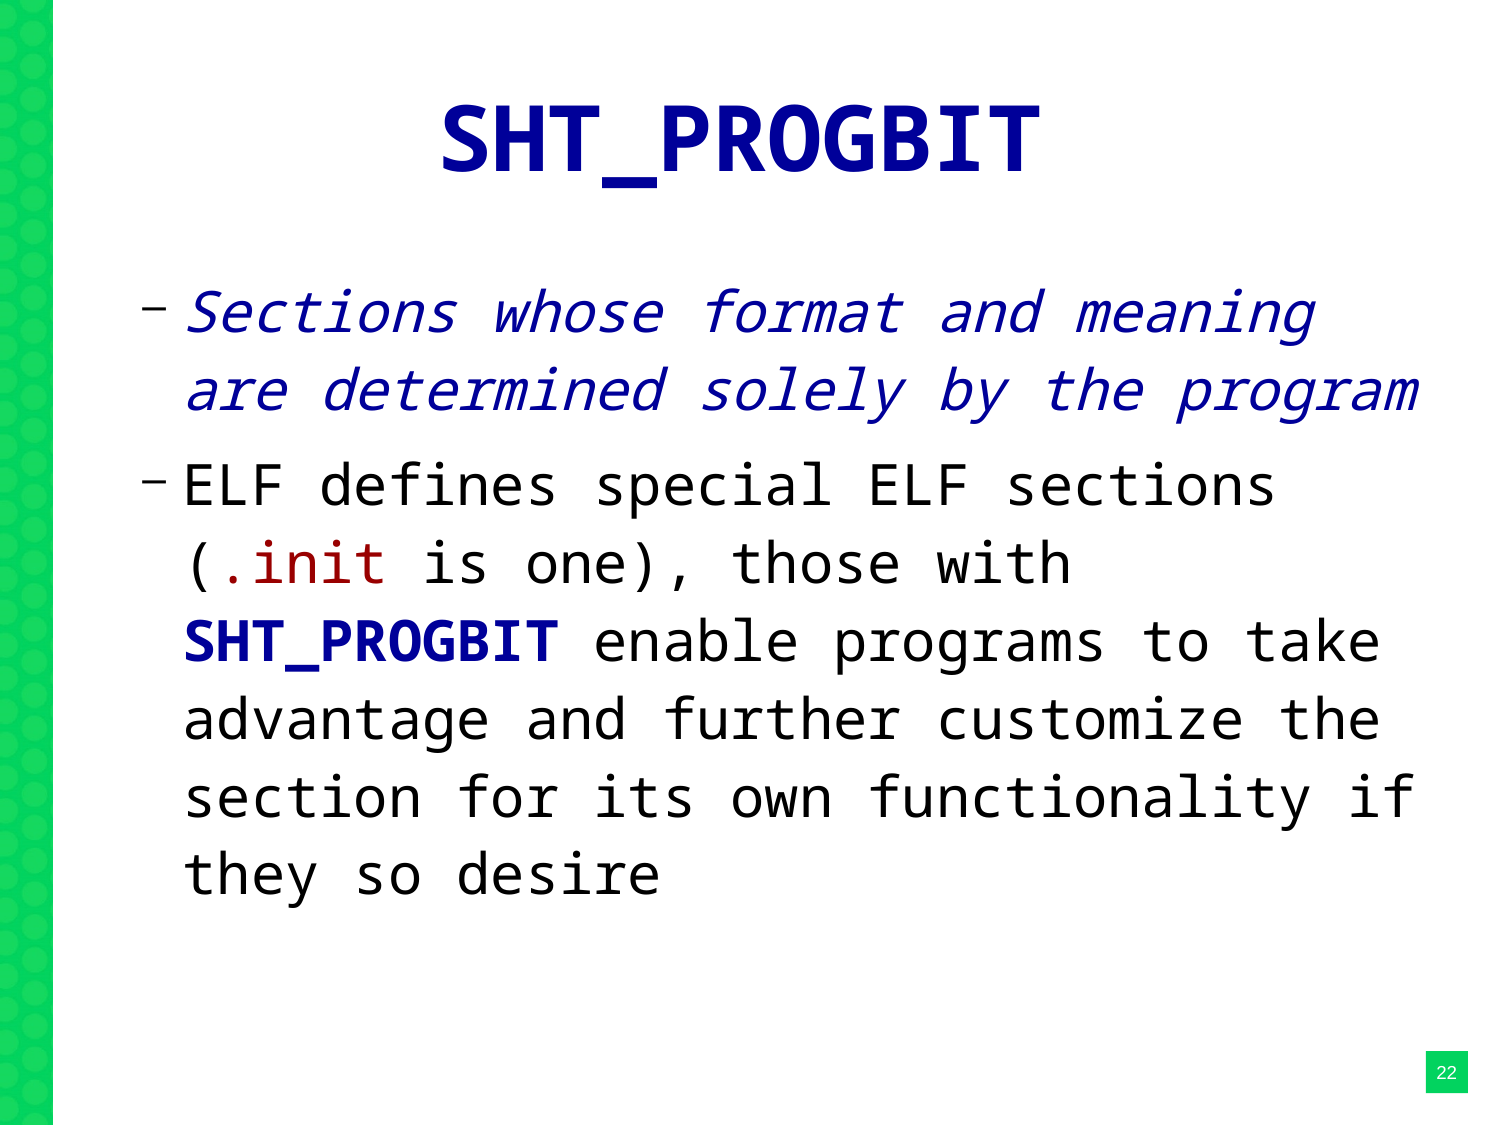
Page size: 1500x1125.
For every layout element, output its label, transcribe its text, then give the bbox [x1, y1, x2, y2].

picture [0, 0, 53, 1125]
title SHT_PROGBIT [75, 42, 1426, 229]
list Sections whose format and meaning are determined solely by the program ELF defines special ELF sections (.init is one), those with SHT_PROGBIT enable programs to take advantage and further customize the section for its own functionality if they so desire [75, 271, 1426, 924]
text_box <number> [1425, 1051, 1468, 1094]
